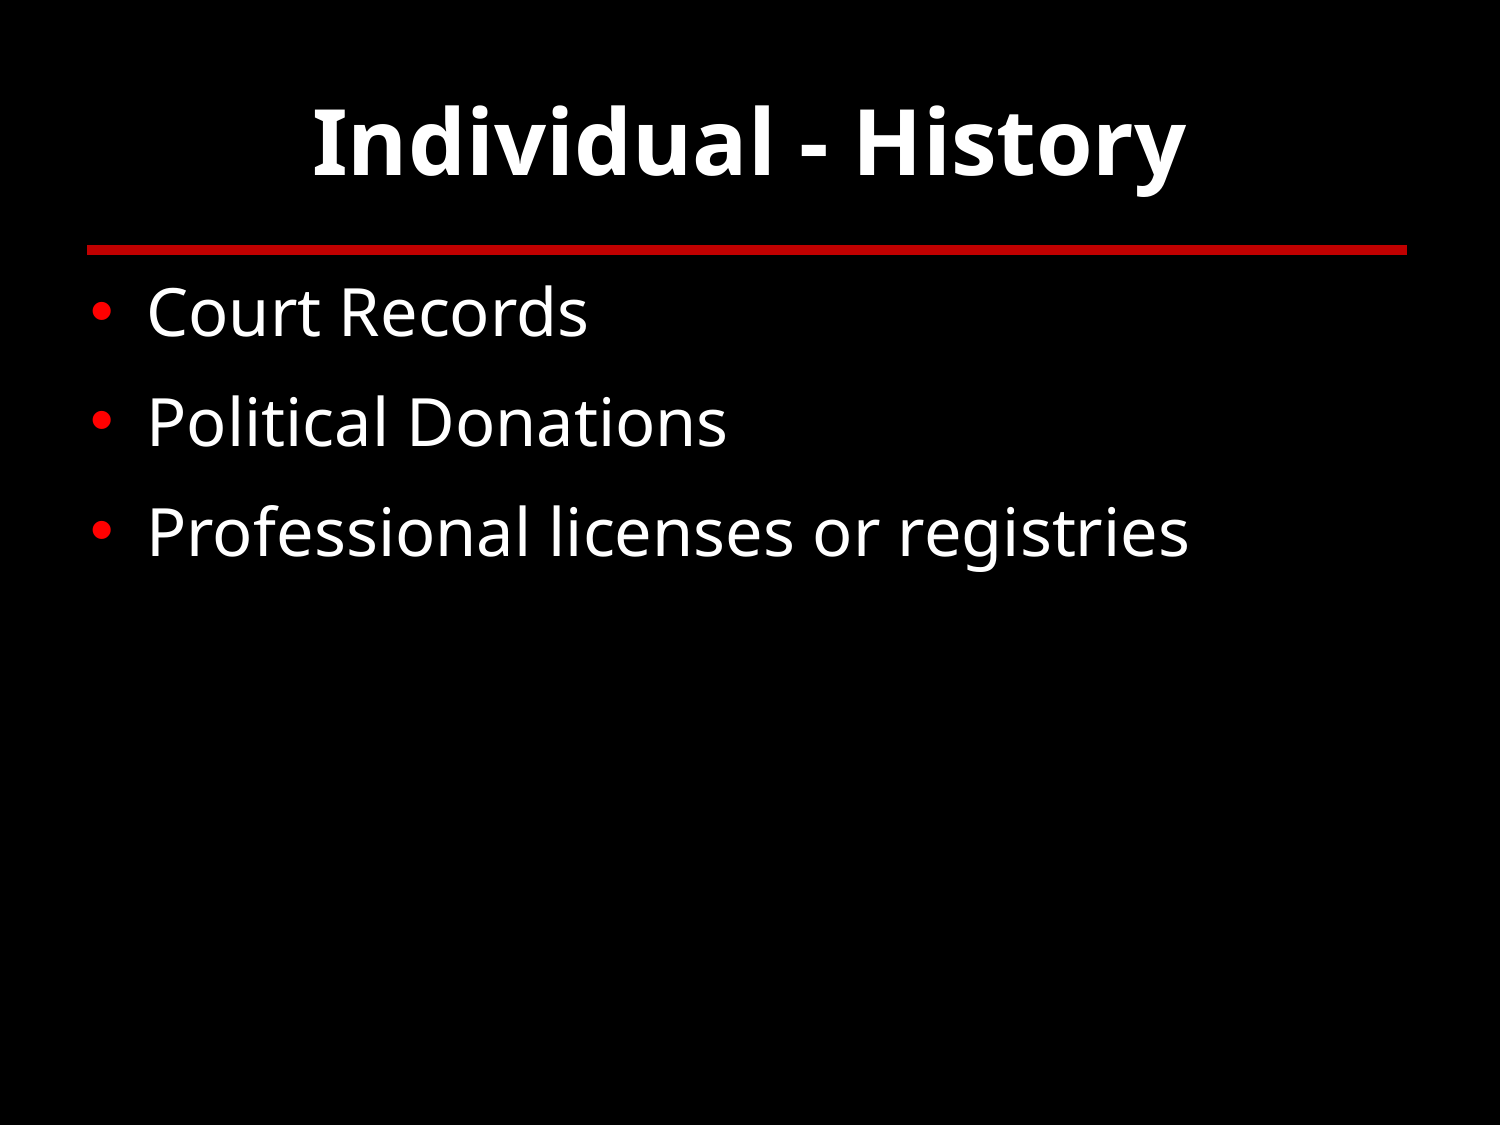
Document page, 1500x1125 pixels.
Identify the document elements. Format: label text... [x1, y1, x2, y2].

title Individual - History [75, 45, 1425, 233]
list Court Records Political Donations Professional licenses or registries [75, 262, 1425, 1005]
